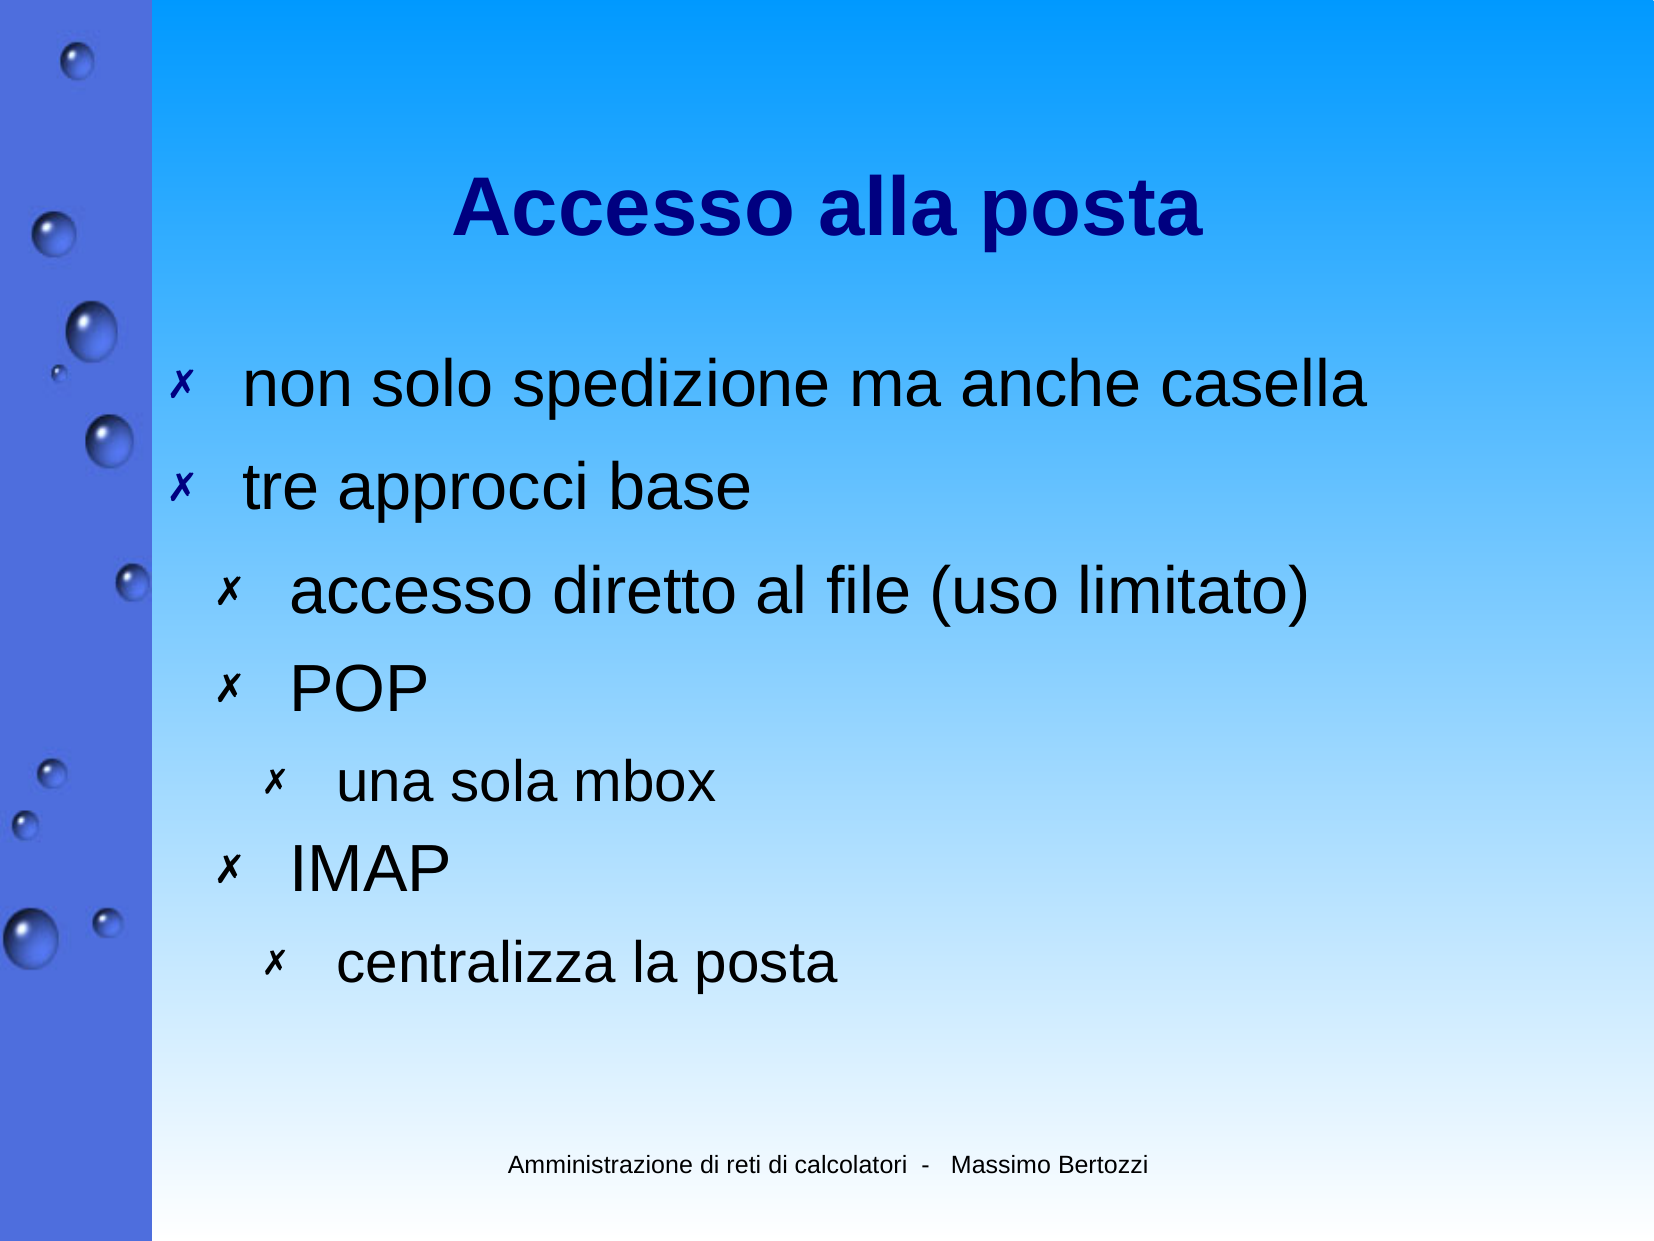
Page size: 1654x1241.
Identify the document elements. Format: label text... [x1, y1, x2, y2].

picture [0, 0, 152, 1241]
title Accesso alla posta [121, 102, 1534, 311]
list non solo spedizione ma anche casella tre approcci base accesso diretto al file (uso limitato) POP una sola mbox IMAP centralizza la posta [159, 346, 1572, 1128]
